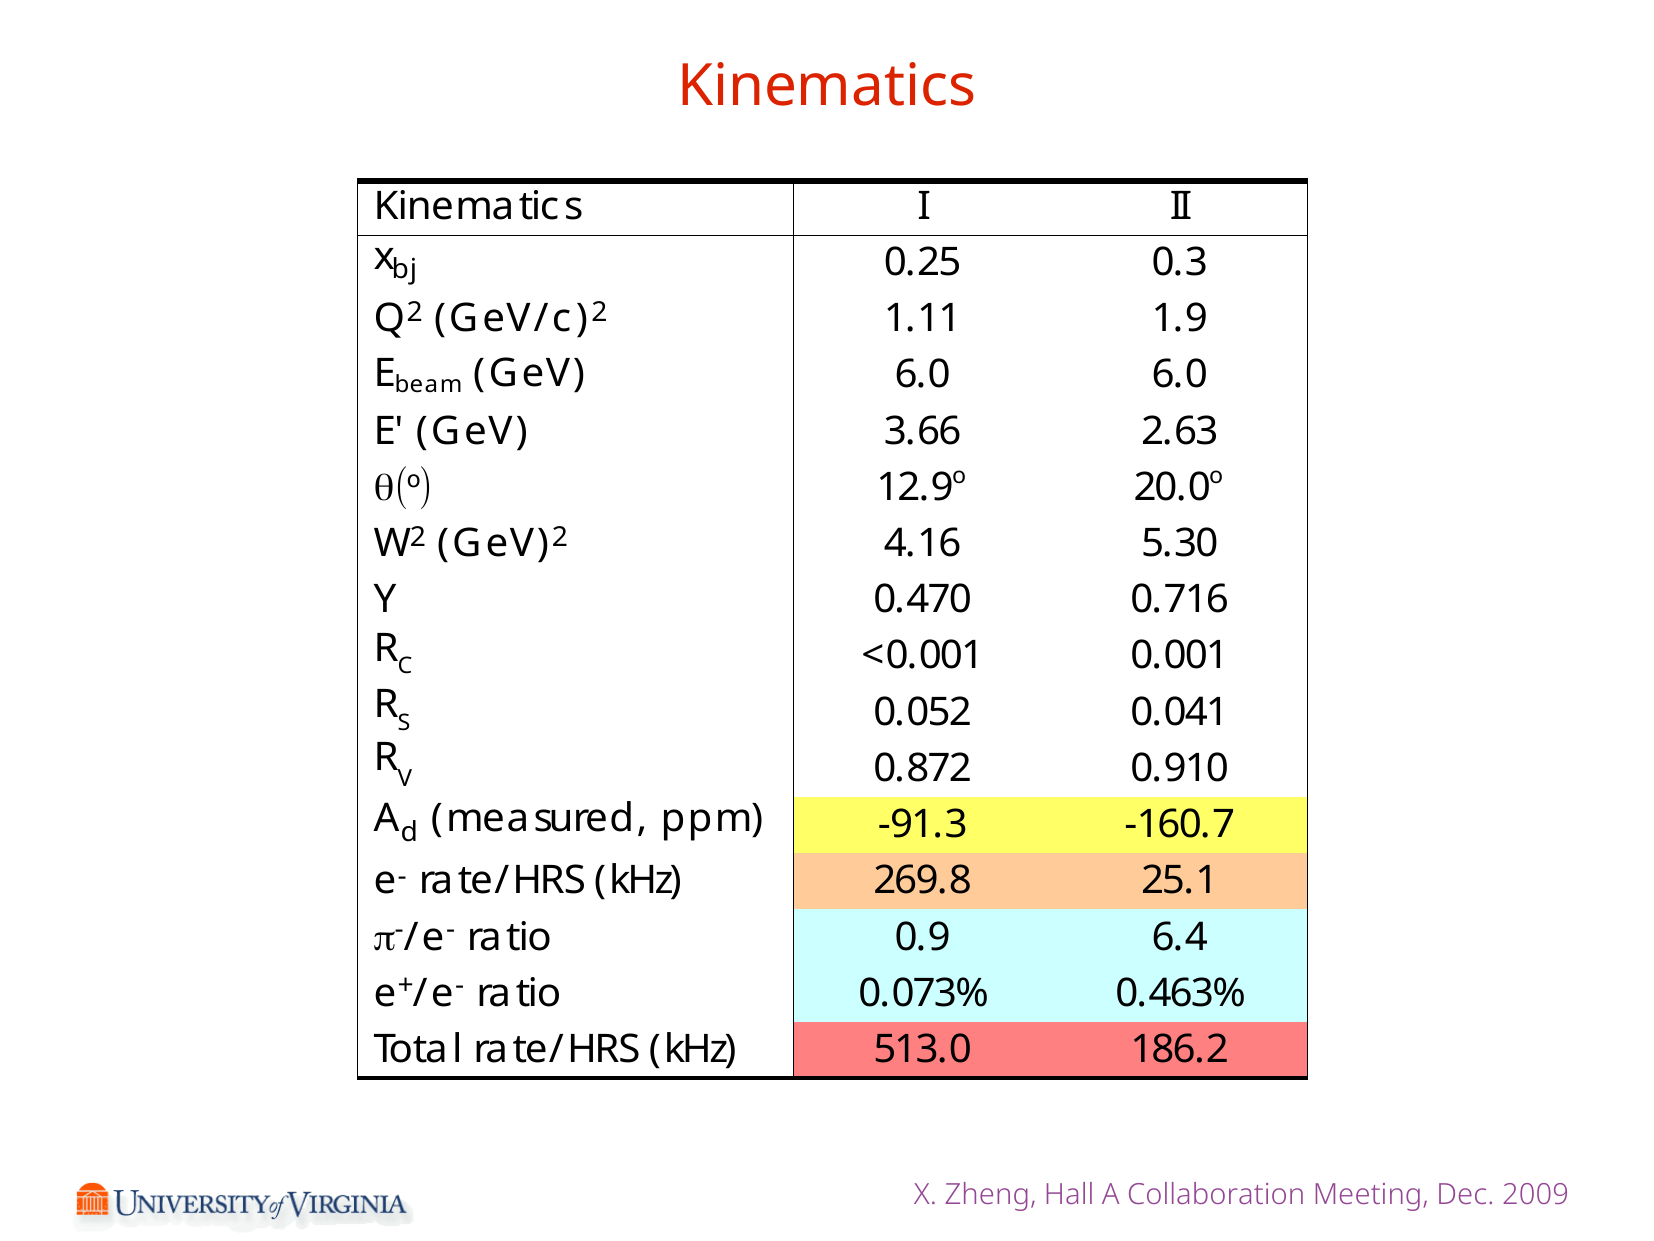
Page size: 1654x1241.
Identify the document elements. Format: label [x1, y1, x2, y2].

chart [523, 364, 542, 386]
chart [941, 639, 960, 668]
chart [1197, 527, 1216, 556]
chart [538, 528, 546, 562]
chart [919, 415, 938, 444]
chart [1188, 584, 1198, 612]
picture [53, 1165, 427, 1241]
chart [887, 303, 897, 331]
chart [1197, 415, 1216, 444]
chart [1186, 246, 1205, 275]
chart [509, 528, 533, 556]
chart [574, 358, 582, 392]
chart [374, 248, 407, 278]
chart [439, 528, 447, 562]
chart [1153, 358, 1172, 387]
chart [929, 584, 948, 612]
chart [941, 247, 959, 275]
chart [1132, 696, 1151, 725]
chart [1153, 246, 1172, 275]
chart [436, 303, 444, 337]
chart [1132, 639, 1151, 668]
chart [487, 534, 506, 556]
chart [420, 466, 428, 509]
chart [517, 416, 525, 450]
chart [407, 301, 421, 321]
chart [919, 246, 938, 275]
chart [432, 415, 456, 444]
chart [398, 714, 409, 730]
chart [475, 358, 483, 392]
chart [410, 379, 421, 392]
chart [908, 696, 927, 725]
chart [506, 303, 530, 331]
chart [1165, 696, 1184, 725]
chart [377, 416, 393, 444]
chart [1156, 471, 1175, 500]
chart [884, 528, 905, 556]
chart [885, 415, 904, 444]
chart [484, 309, 503, 331]
chart [1155, 303, 1165, 331]
chart [896, 358, 915, 387]
chart [875, 696, 894, 725]
chart [1207, 583, 1226, 612]
chart [1143, 415, 1162, 444]
chart [374, 528, 410, 556]
chart [1144, 528, 1162, 556]
chart [553, 310, 569, 331]
chart [1186, 639, 1205, 668]
chart [1189, 471, 1208, 500]
chart [1186, 358, 1205, 387]
chart [920, 639, 939, 668]
chart [407, 263, 414, 285]
chart [377, 689, 397, 717]
chart [1165, 584, 1184, 612]
chart [965, 640, 975, 668]
chart [425, 379, 436, 392]
chart [397, 467, 405, 509]
chart [357, 178, 1308, 734]
chart [929, 358, 948, 387]
chart [950, 696, 969, 725]
chart [1209, 640, 1219, 668]
chart [577, 303, 585, 337]
chart [942, 303, 952, 331]
chart [887, 639, 906, 668]
chart [907, 584, 928, 612]
chart [953, 471, 965, 483]
chart [377, 633, 397, 661]
chart [930, 697, 948, 725]
chart [921, 528, 931, 556]
chart [410, 526, 424, 546]
chart [932, 472, 951, 500]
chart [1176, 527, 1195, 556]
chart [552, 526, 566, 546]
chart [1209, 697, 1219, 725]
chart [375, 302, 402, 338]
chart [407, 474, 419, 487]
chart [441, 379, 460, 392]
chart [488, 416, 512, 444]
chart [454, 527, 478, 556]
chart [450, 302, 474, 331]
chart [940, 527, 959, 556]
chart [534, 303, 547, 331]
chart [940, 415, 959, 444]
chart [592, 301, 606, 321]
chart [1210, 471, 1222, 483]
chart [417, 416, 425, 450]
chart [1165, 639, 1184, 668]
chart [921, 303, 931, 331]
chart [899, 471, 918, 500]
chart [1186, 303, 1205, 331]
chart [466, 422, 485, 444]
chart [875, 583, 894, 612]
chart [1135, 471, 1154, 500]
chart [1132, 583, 1151, 612]
chart [885, 246, 904, 275]
chart [1176, 415, 1195, 444]
chart [398, 657, 411, 673]
chart [490, 357, 514, 386]
chart [377, 358, 393, 386]
chart [373, 584, 395, 612]
chart [863, 644, 882, 663]
chart [375, 474, 392, 500]
chart [950, 583, 969, 612]
chart [396, 374, 408, 392]
chart [545, 358, 569, 386]
chart [1185, 697, 1206, 725]
chart [880, 472, 890, 500]
